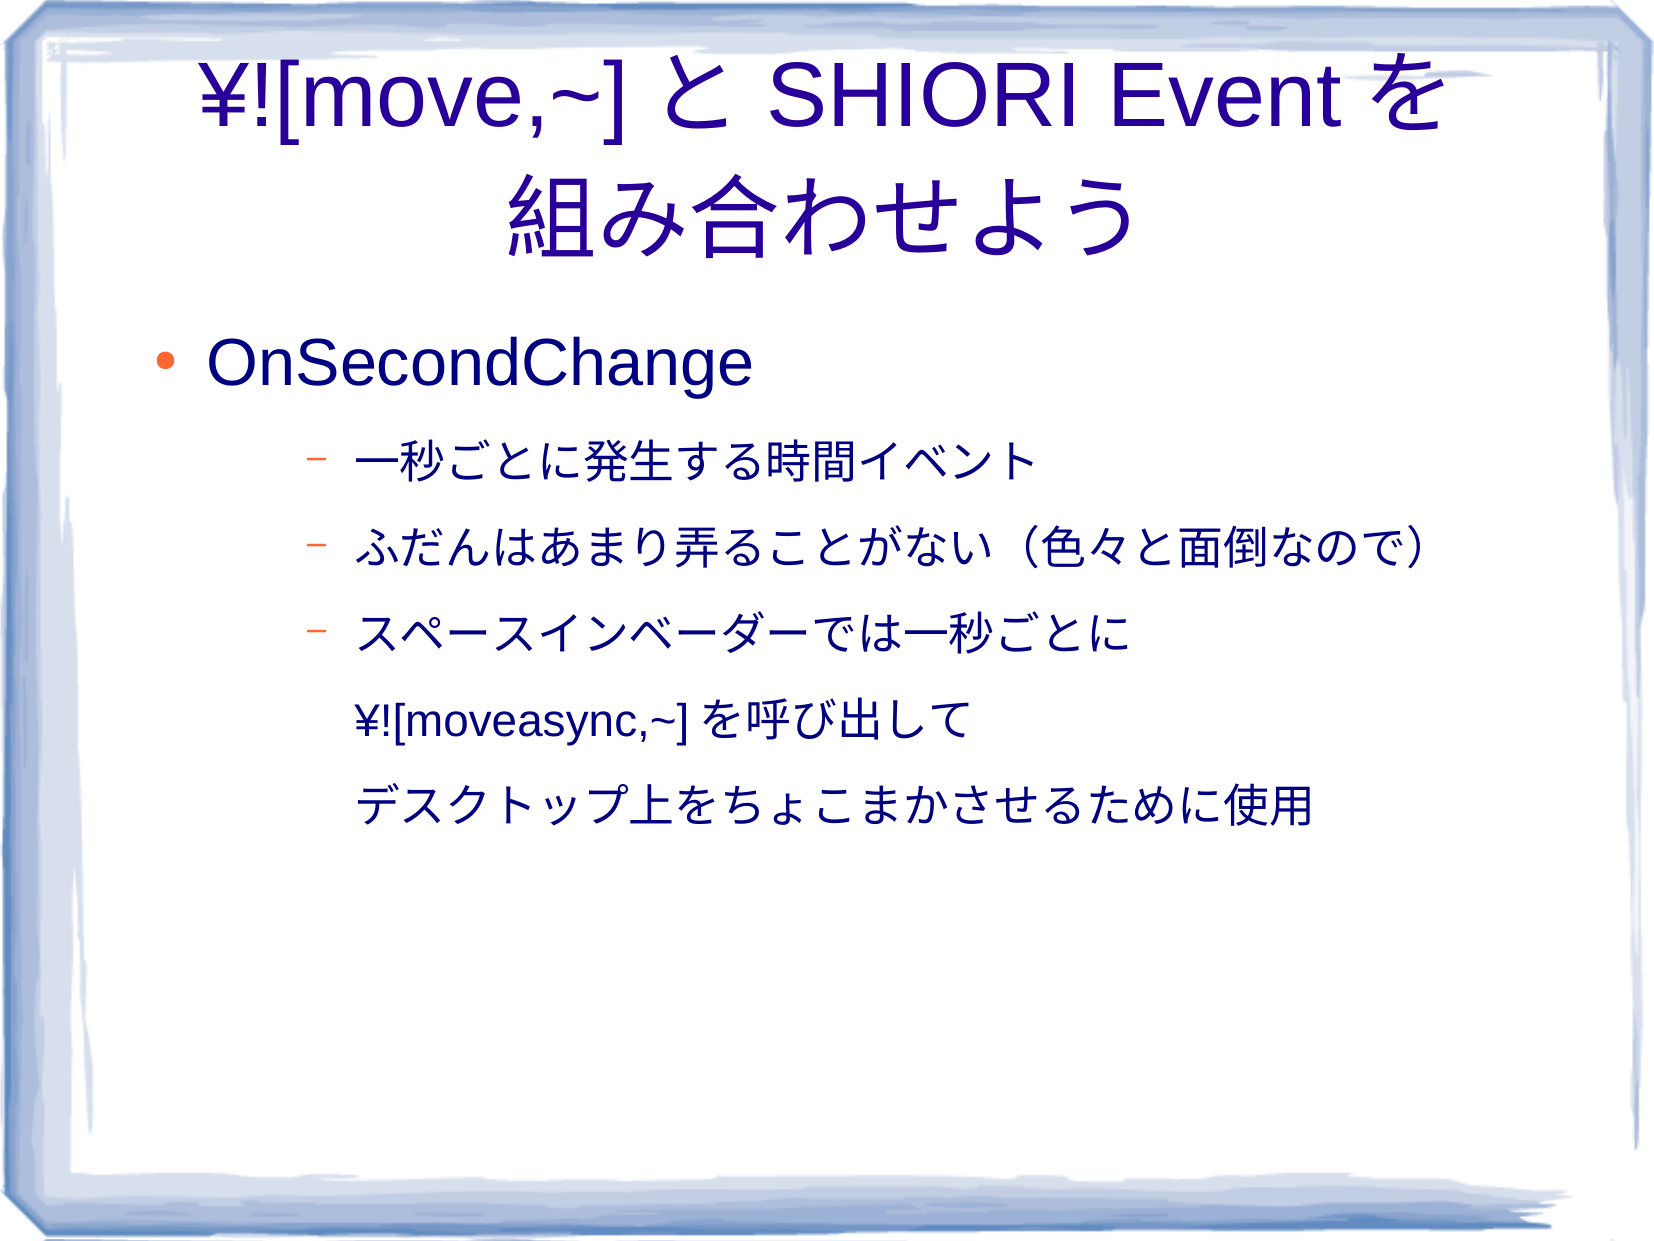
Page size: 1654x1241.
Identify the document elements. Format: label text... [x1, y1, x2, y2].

list OnSecondChange 一秒ごとに発生する時間イベント ふだんはあまり弄ることがない（色々と面倒なので） スペースインベーダーでは一秒ごとに ¥![moveasync,~]を呼び出して デスクトップ上をちょこまかさせるために使用 [118, 324, 1571, 1144]
title ¥![move,~]とSHIORI Eventを 組み合わせよう [82, 30, 1571, 276]
picture [0, 0, 1654, 1241]
